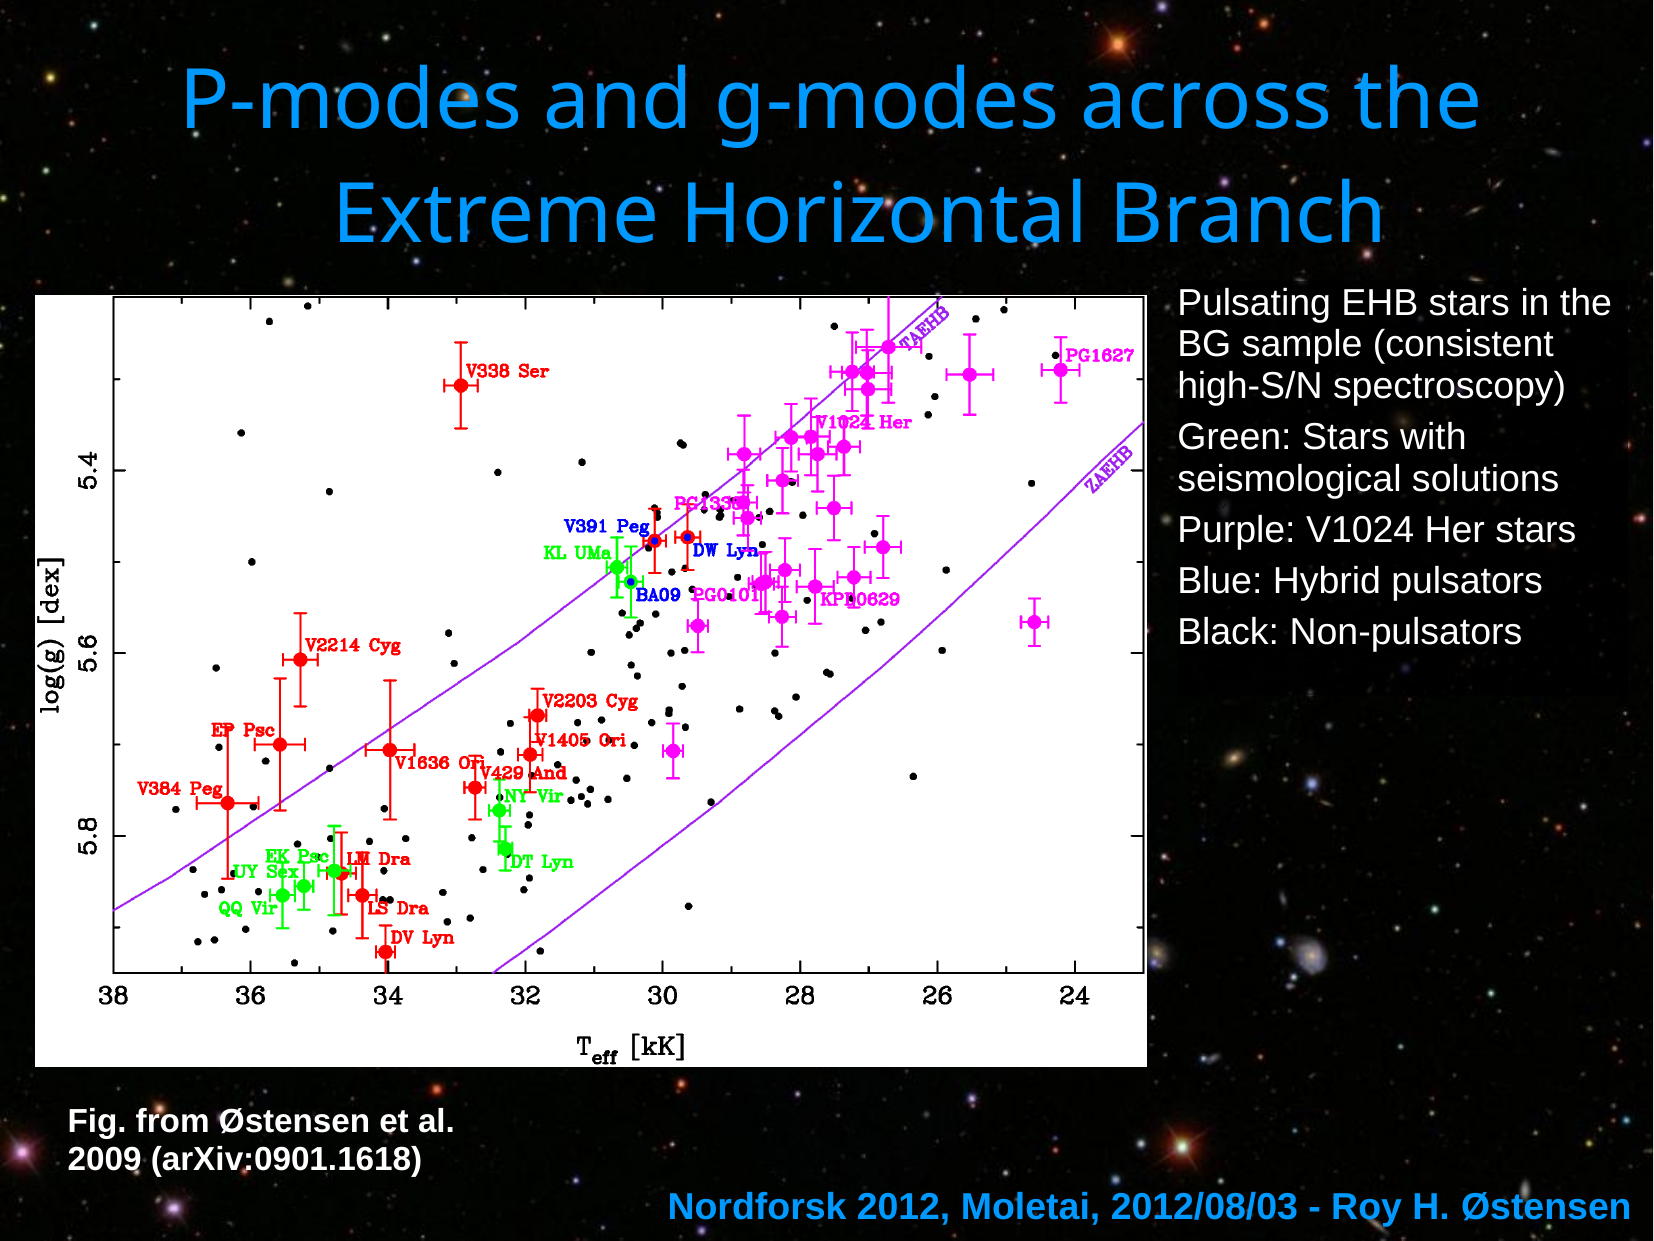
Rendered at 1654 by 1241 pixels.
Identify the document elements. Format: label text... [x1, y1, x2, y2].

title P-modes and g-modes across the Extreme Horizontal Branch [125, 57, 1537, 250]
picture [0, 0, 1654, 1241]
list Pulsating EHB stars in the BG sample (consistent high-S/N spectroscopy) Green: Stars with seismological solutions Purple: V1024 Her stars Blue: Hybrid pulsators Black: Non-pulsators [1177, 280, 1628, 696]
text_box Fig. from Østensen et al. 2009 (arXiv:0901.1618) [53, 1095, 536, 1187]
